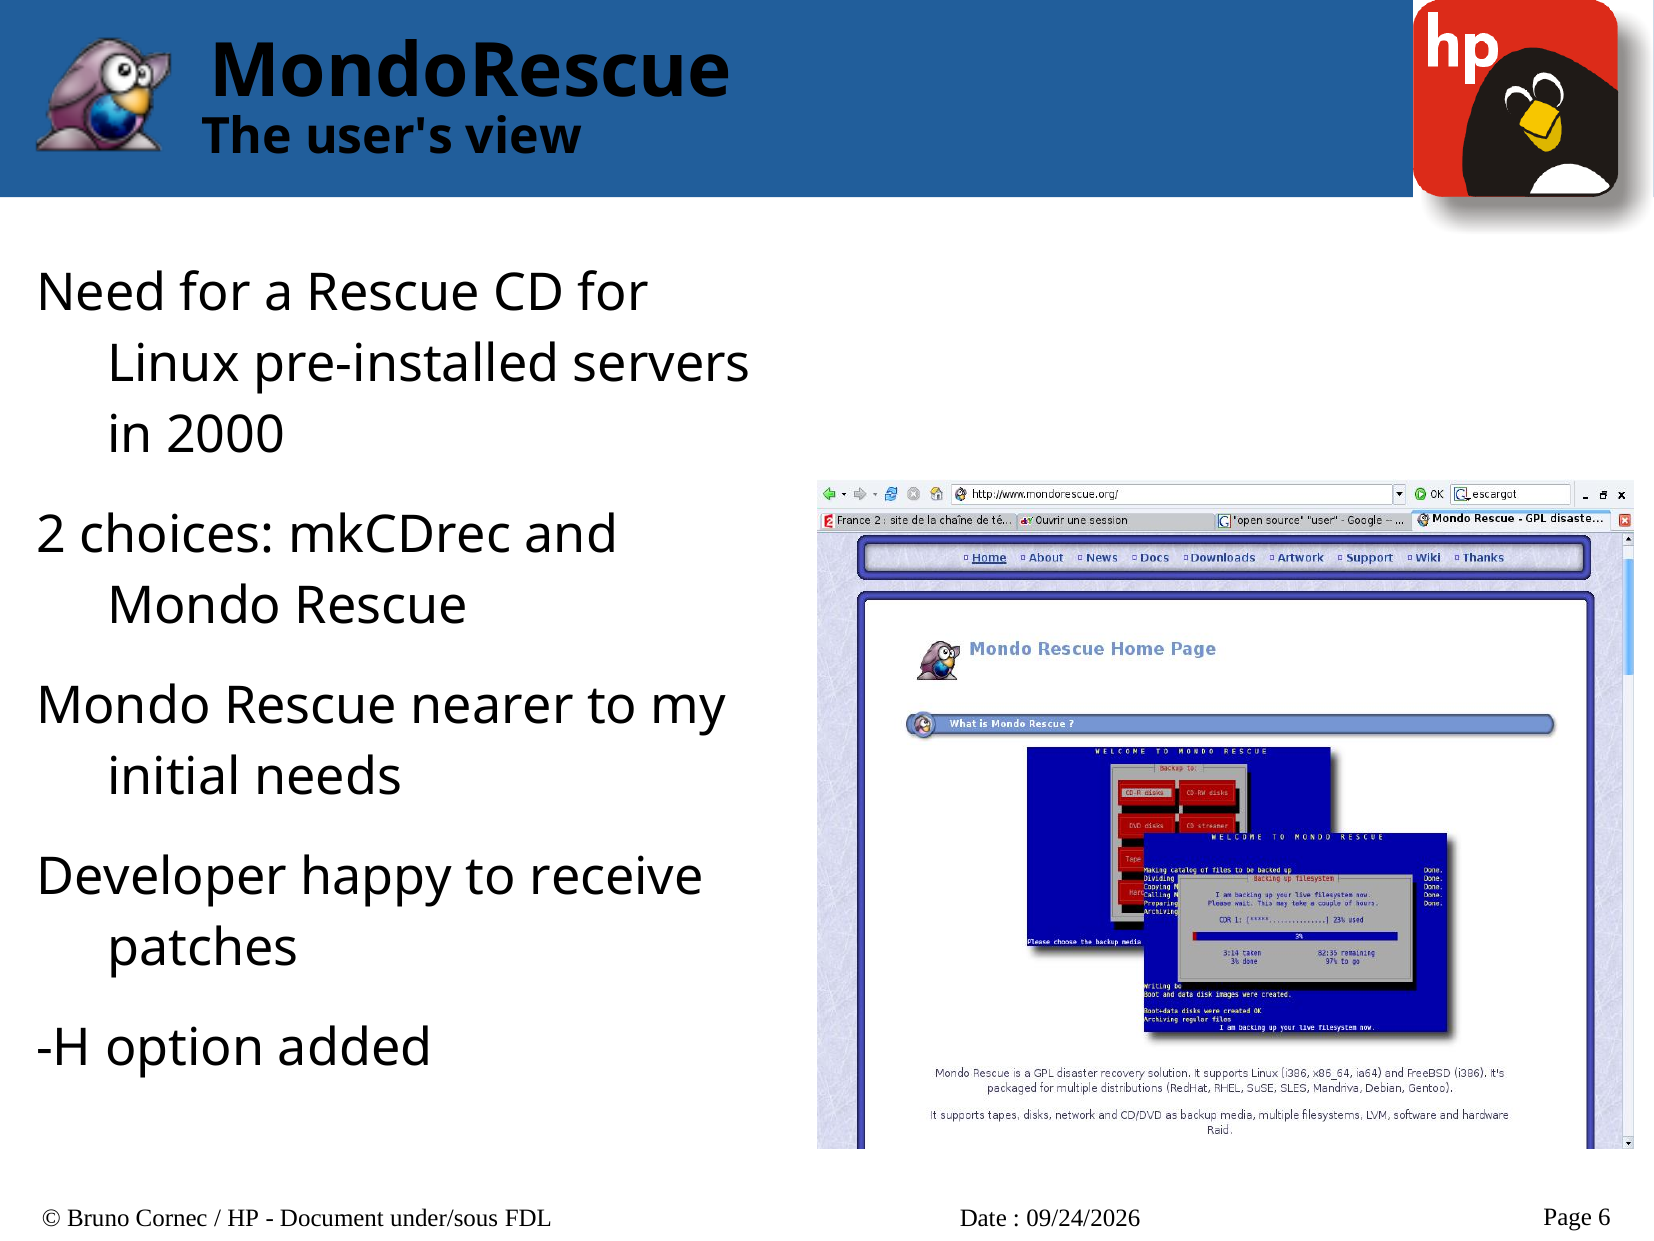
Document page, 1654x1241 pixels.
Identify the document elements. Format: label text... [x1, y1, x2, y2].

picture [1413, 0, 1654, 235]
picture [0, 0, 211, 199]
list Need for a Rescue CD for Linux pre-installed servers in 2000 2 choices: mkCDrec and Mondo Rescue Mondo Rescue nearer to my initial needs Developer happy to receive patches -H option added [24, 255, 780, 978]
picture [817, 479, 1634, 1149]
title The user's view [201, 32, 1190, 241]
